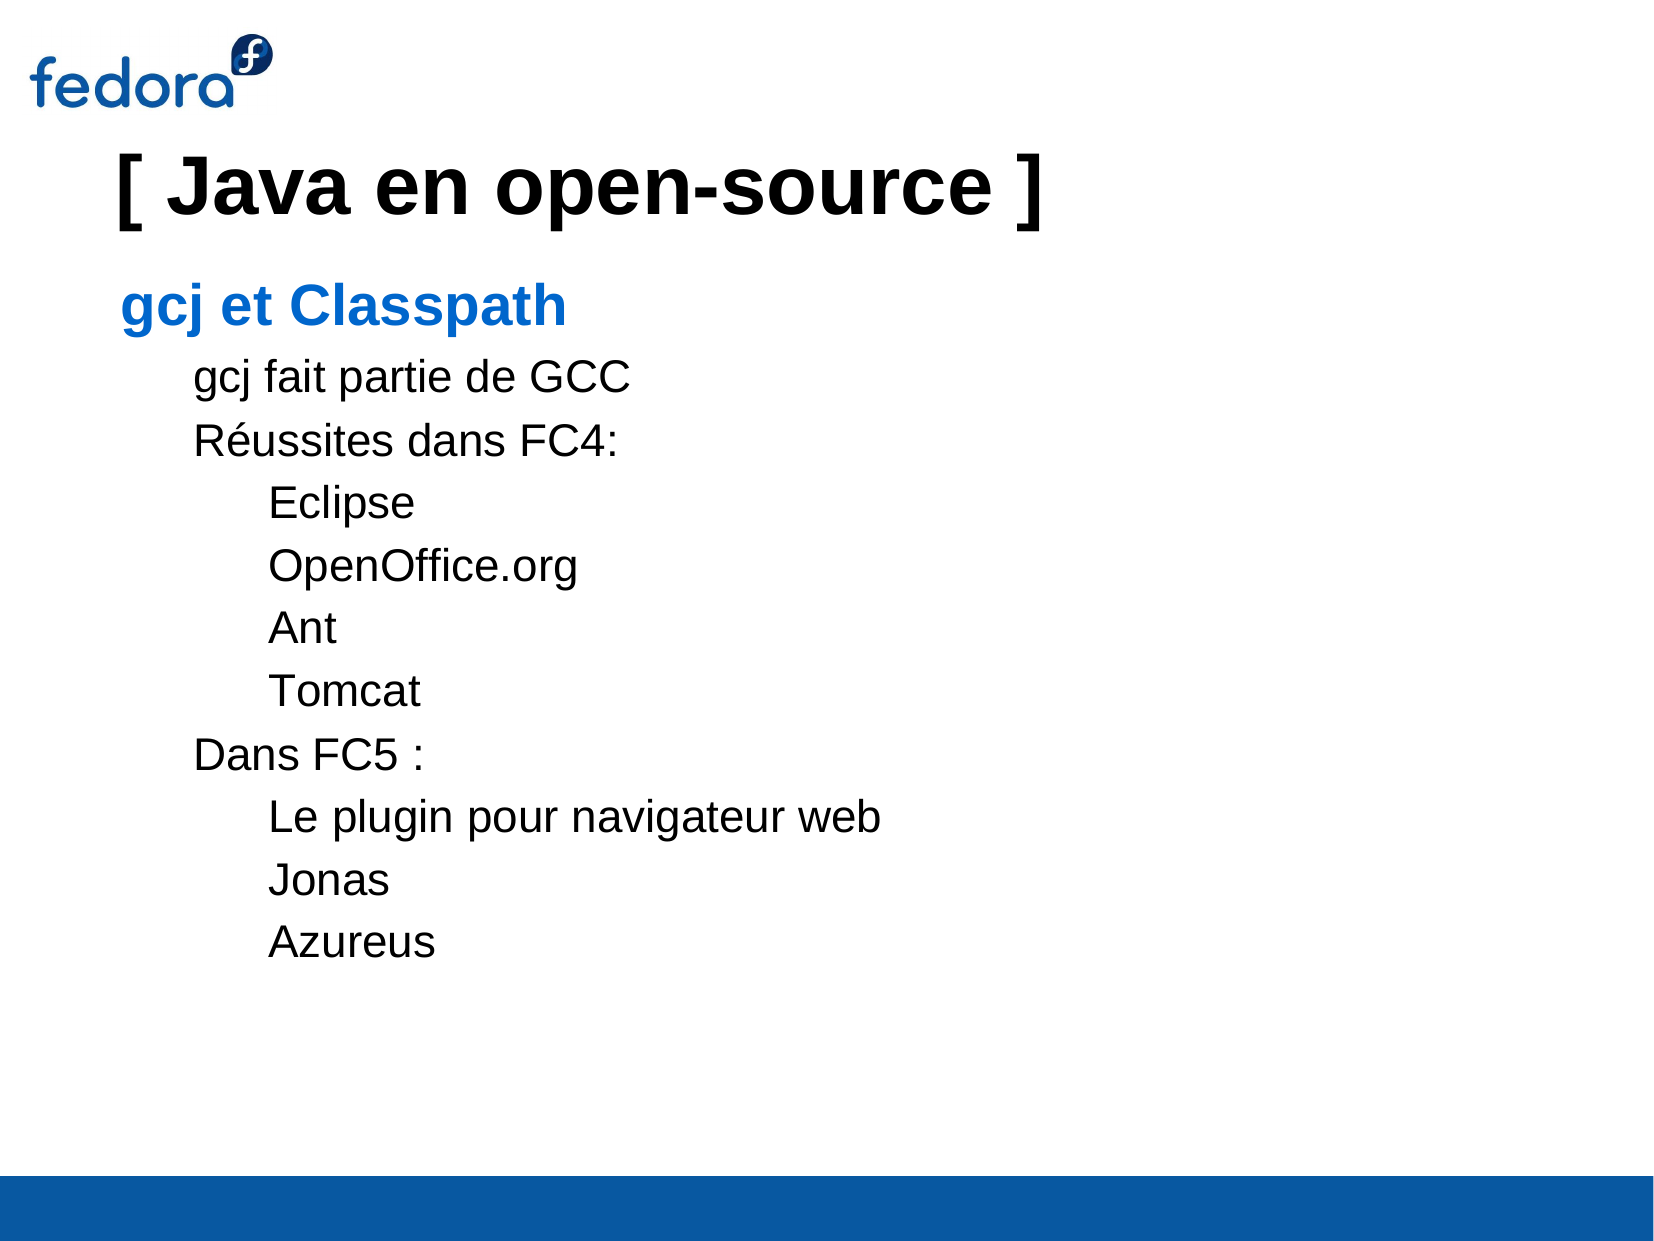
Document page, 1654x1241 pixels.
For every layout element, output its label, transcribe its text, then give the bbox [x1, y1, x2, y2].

list gcj et Classpath gcj fait partie de GCC Réussites dans FC4: Eclipse OpenOffice.org Ant Tomcat Dans FC5 : Le plugin pour navigateur web Jonas Azureus [118, 272, 1523, 1158]
picture [22, 27, 277, 115]
picture [0, 1176, 1654, 1241]
title [ Java en open-source ] [115, 122, 1521, 249]
